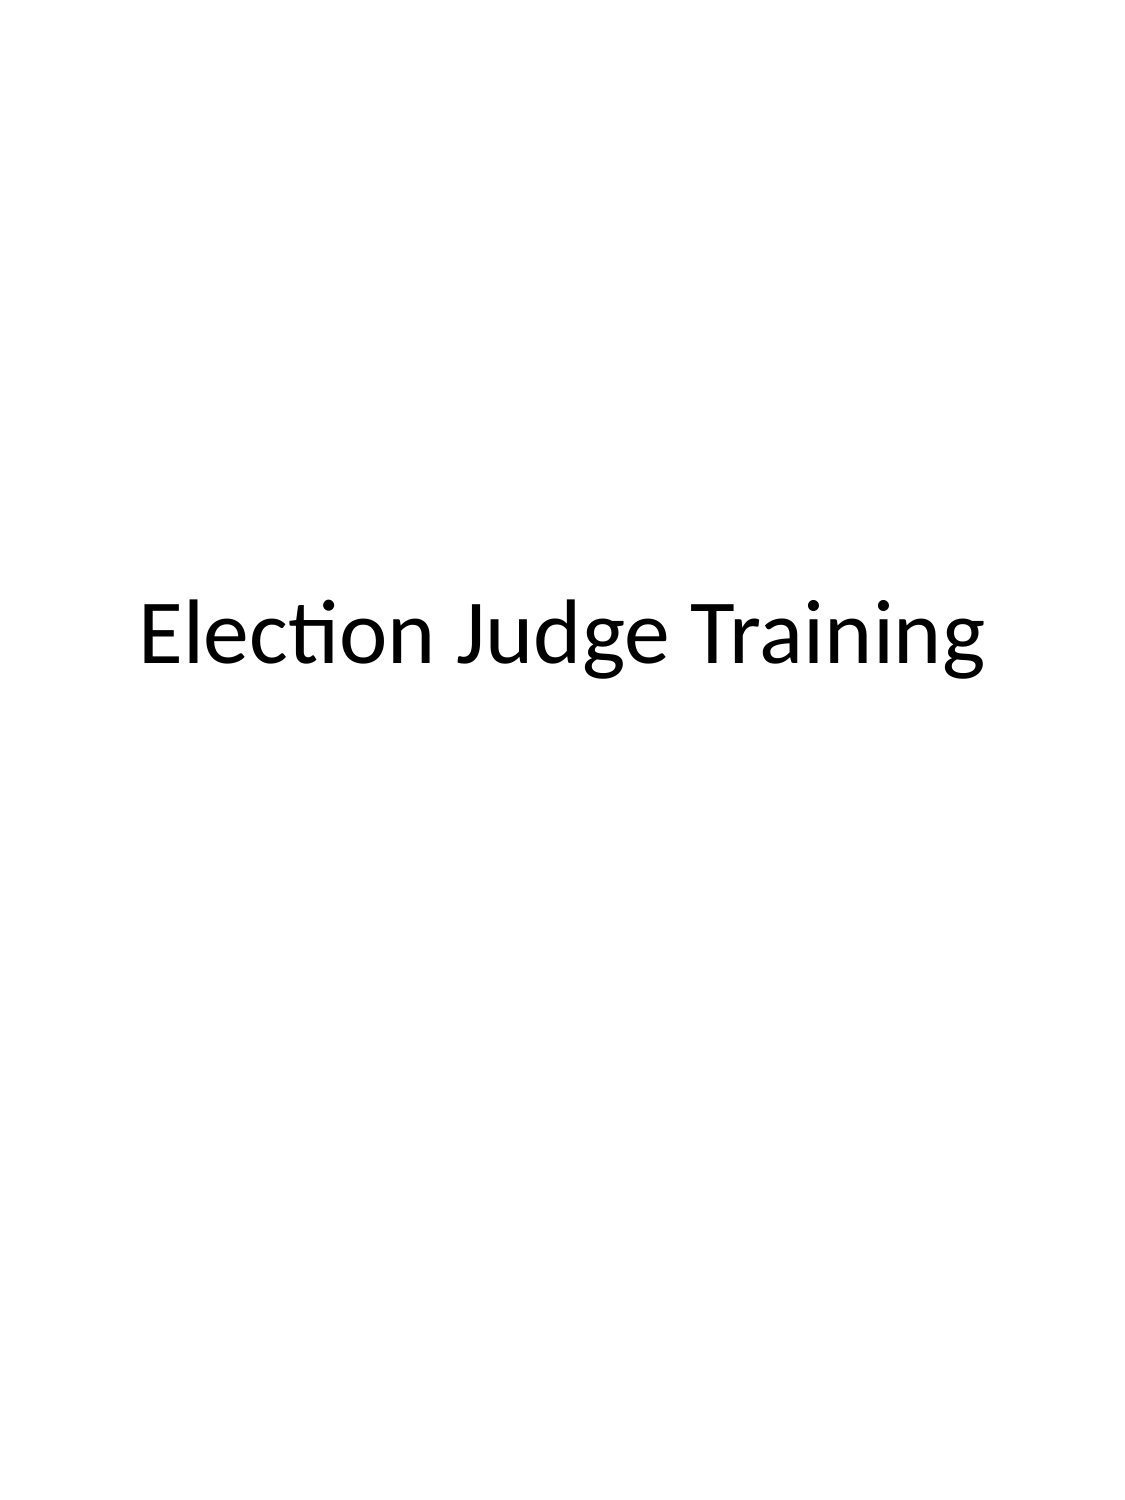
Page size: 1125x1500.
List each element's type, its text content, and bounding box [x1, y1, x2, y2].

text_box Election Judge Training [84, 465, 1041, 788]
